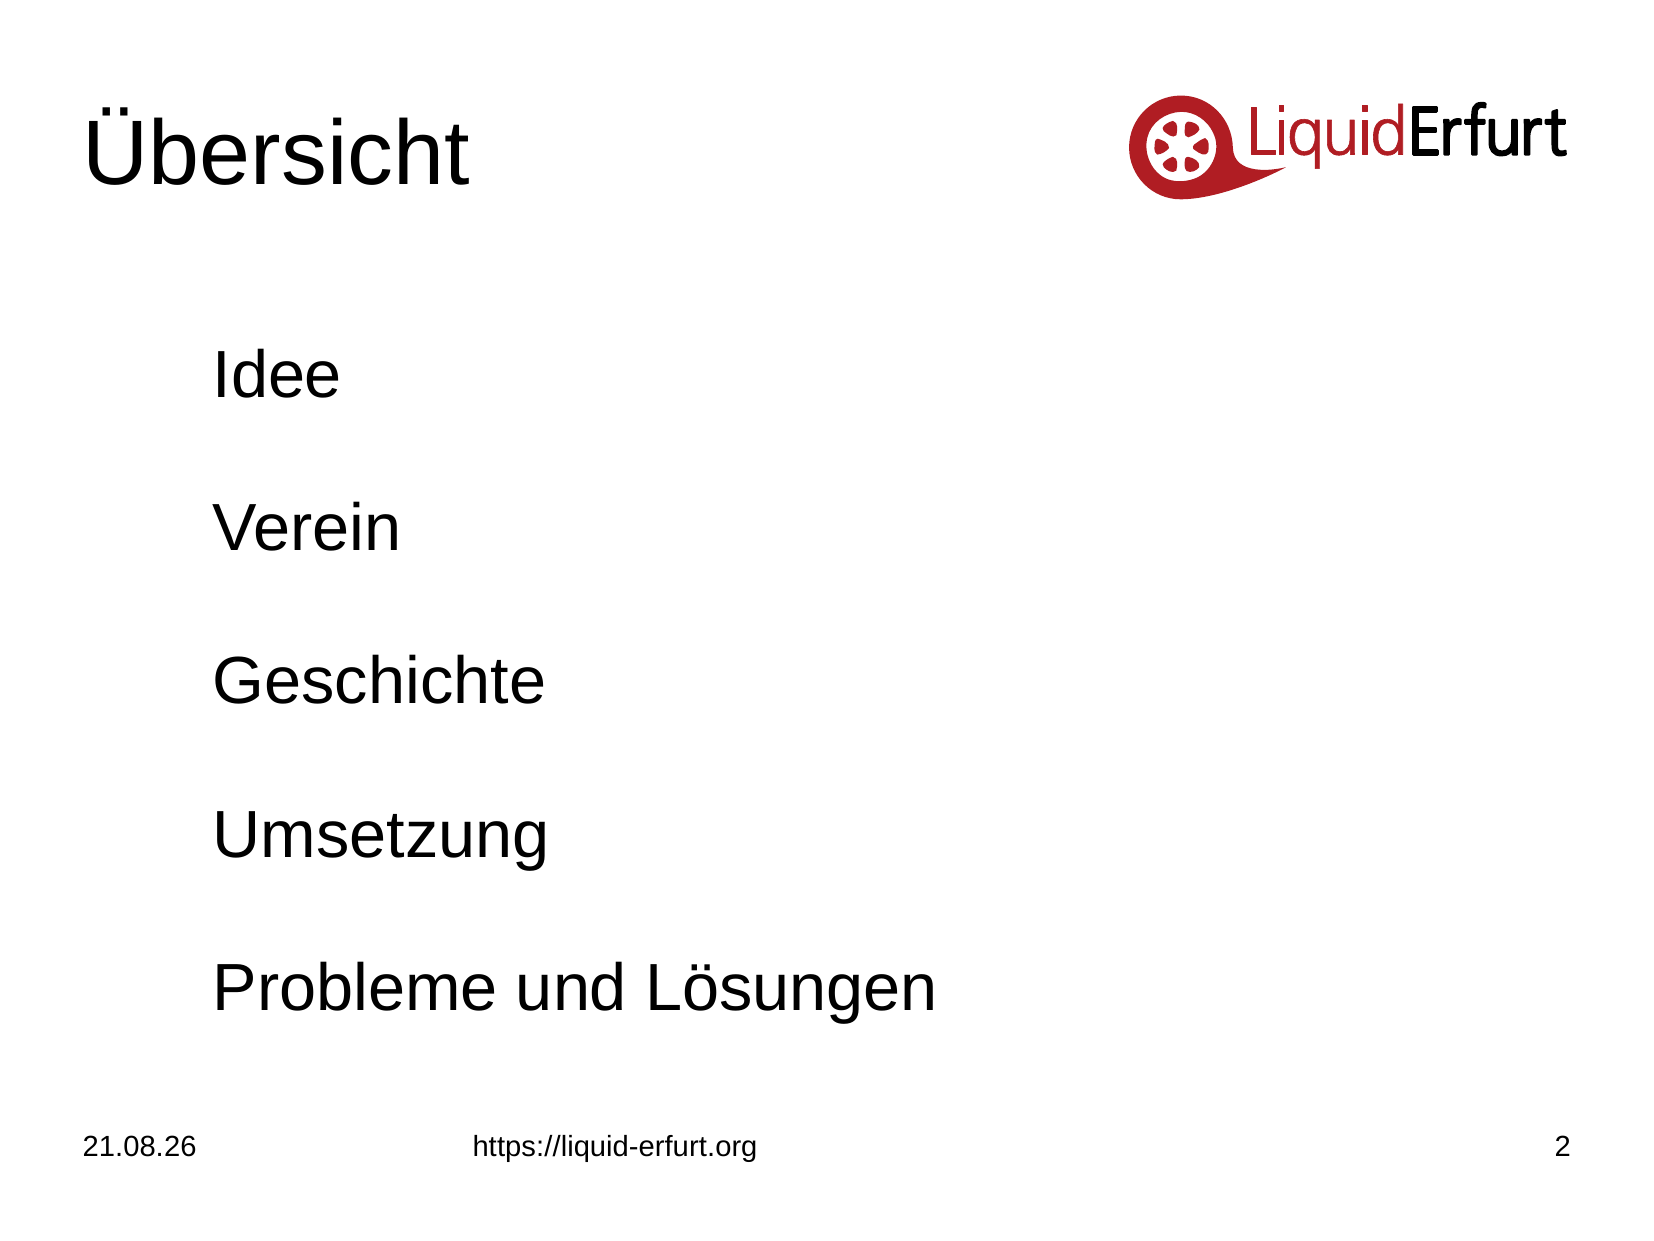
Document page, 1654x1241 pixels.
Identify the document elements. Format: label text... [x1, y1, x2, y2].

subtitle Idee Verein Geschichte Umsetzung Probleme und Lösungen [212, 271, 1654, 1091]
title Übersicht [82, 49, 1571, 257]
